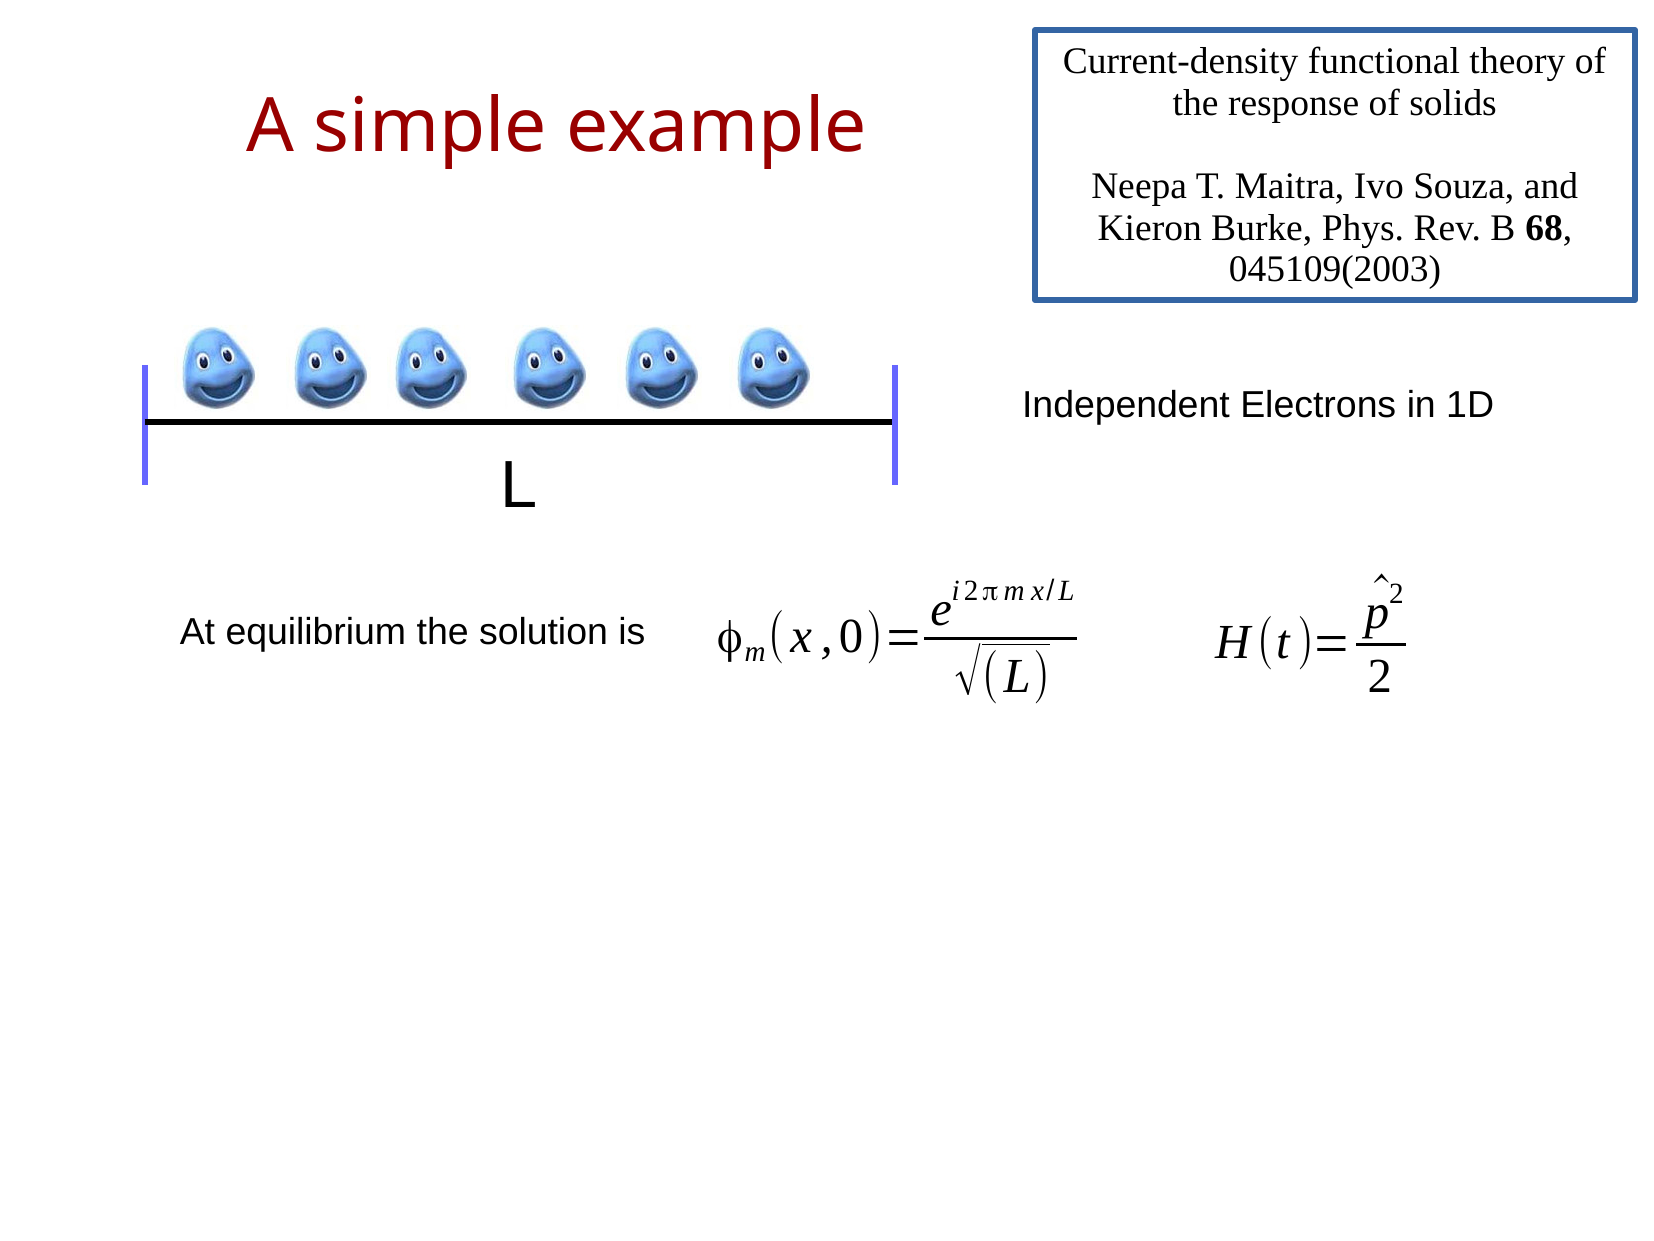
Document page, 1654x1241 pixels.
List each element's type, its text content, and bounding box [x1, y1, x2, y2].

text_box A simple example [0, 64, 1032, 271]
text_box Independent Electrons in 1D [1007, 375, 1509, 433]
picture [286, 325, 371, 413]
text_box At equilibrium the solution is [165, 603, 661, 661]
picture [729, 325, 814, 413]
picture [387, 325, 471, 413]
text_box L [485, 440, 553, 530]
chart [1200, 570, 1421, 702]
picture [617, 325, 702, 413]
chart [705, 573, 1092, 706]
picture [505, 325, 590, 413]
picture [174, 325, 259, 413]
text_box Current-density functional theory of the response of solids Neepa T. Maitra, Ivo Souza, and Kieron Burke, Phys. Rev. B 68, 045109(2003) [1035, 30, 1636, 300]
